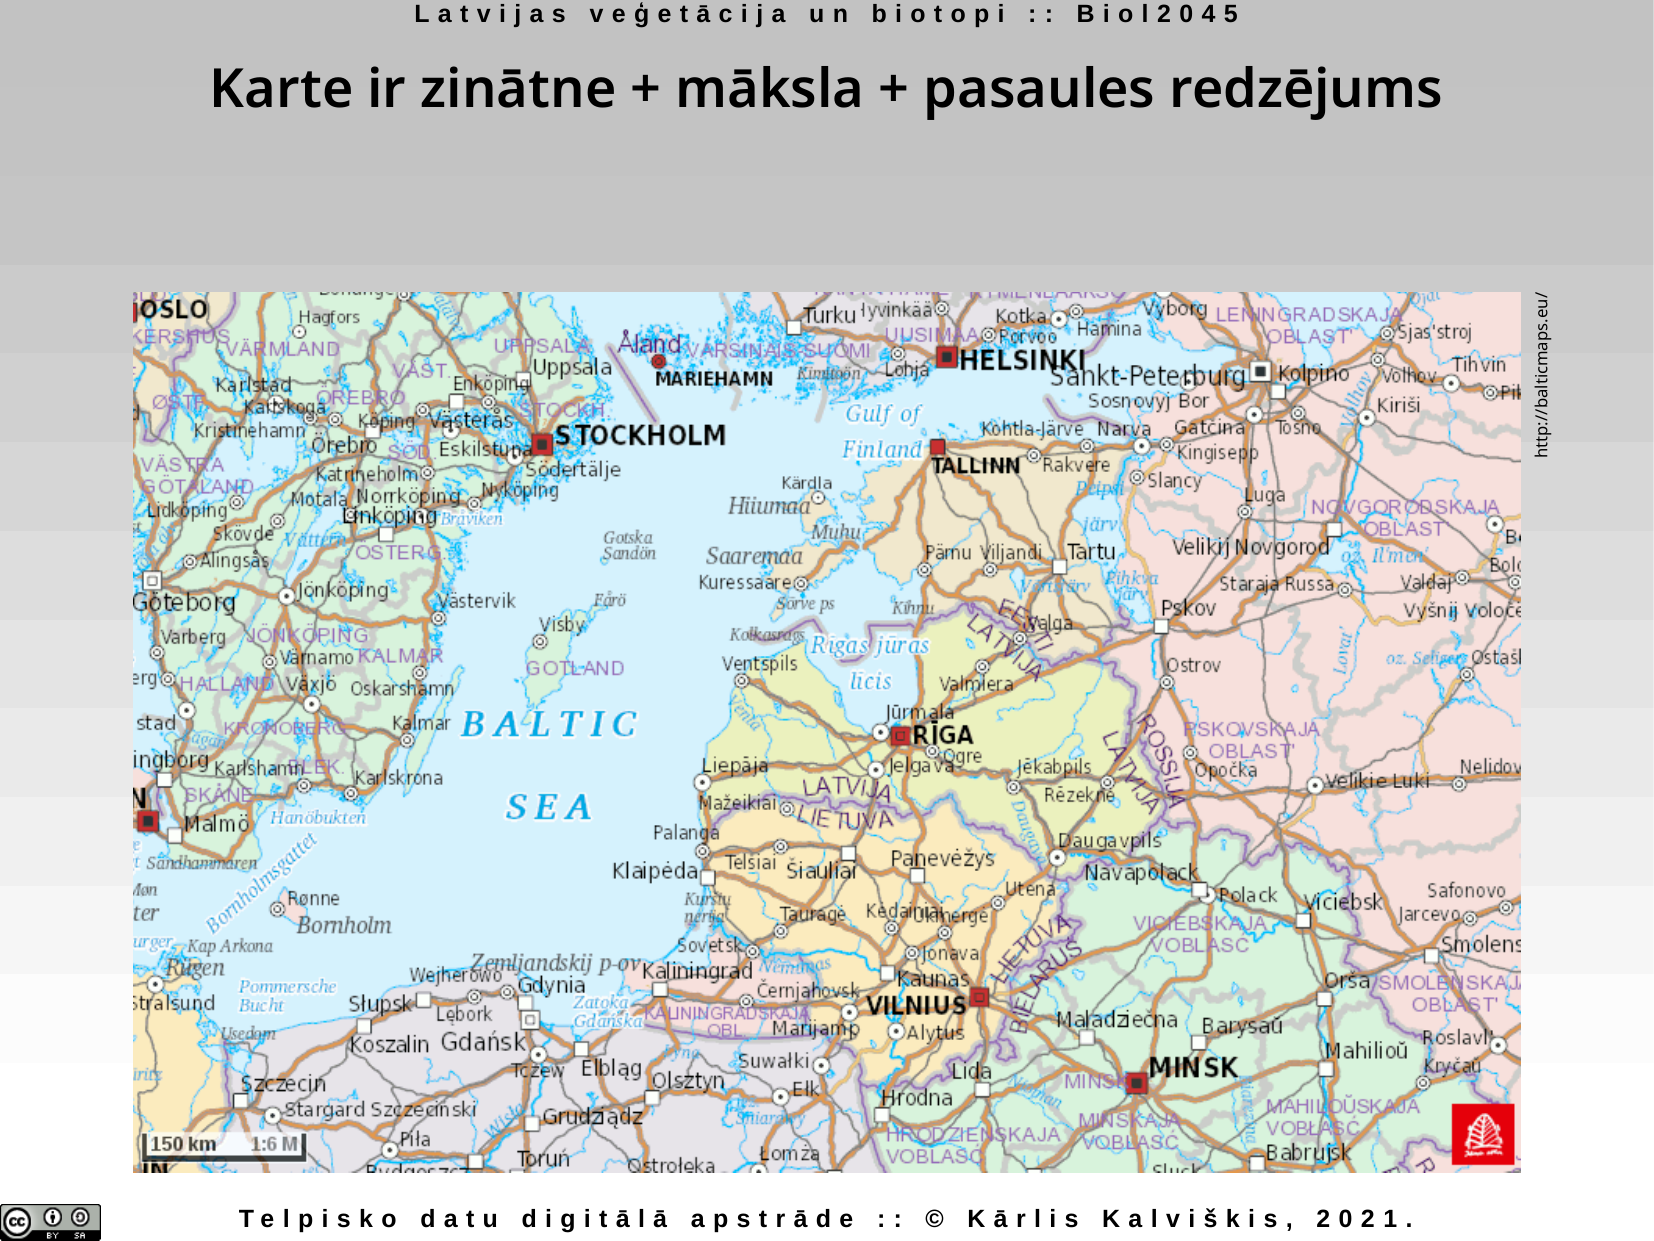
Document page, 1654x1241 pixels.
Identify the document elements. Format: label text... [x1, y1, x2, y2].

picture [0, 0, 1654, 1241]
text_box http://balticmaps.eu/ [1532, 292, 1553, 449]
title Karte ir zinātne + māksla + pasaules redzējums [29, 49, 1625, 296]
